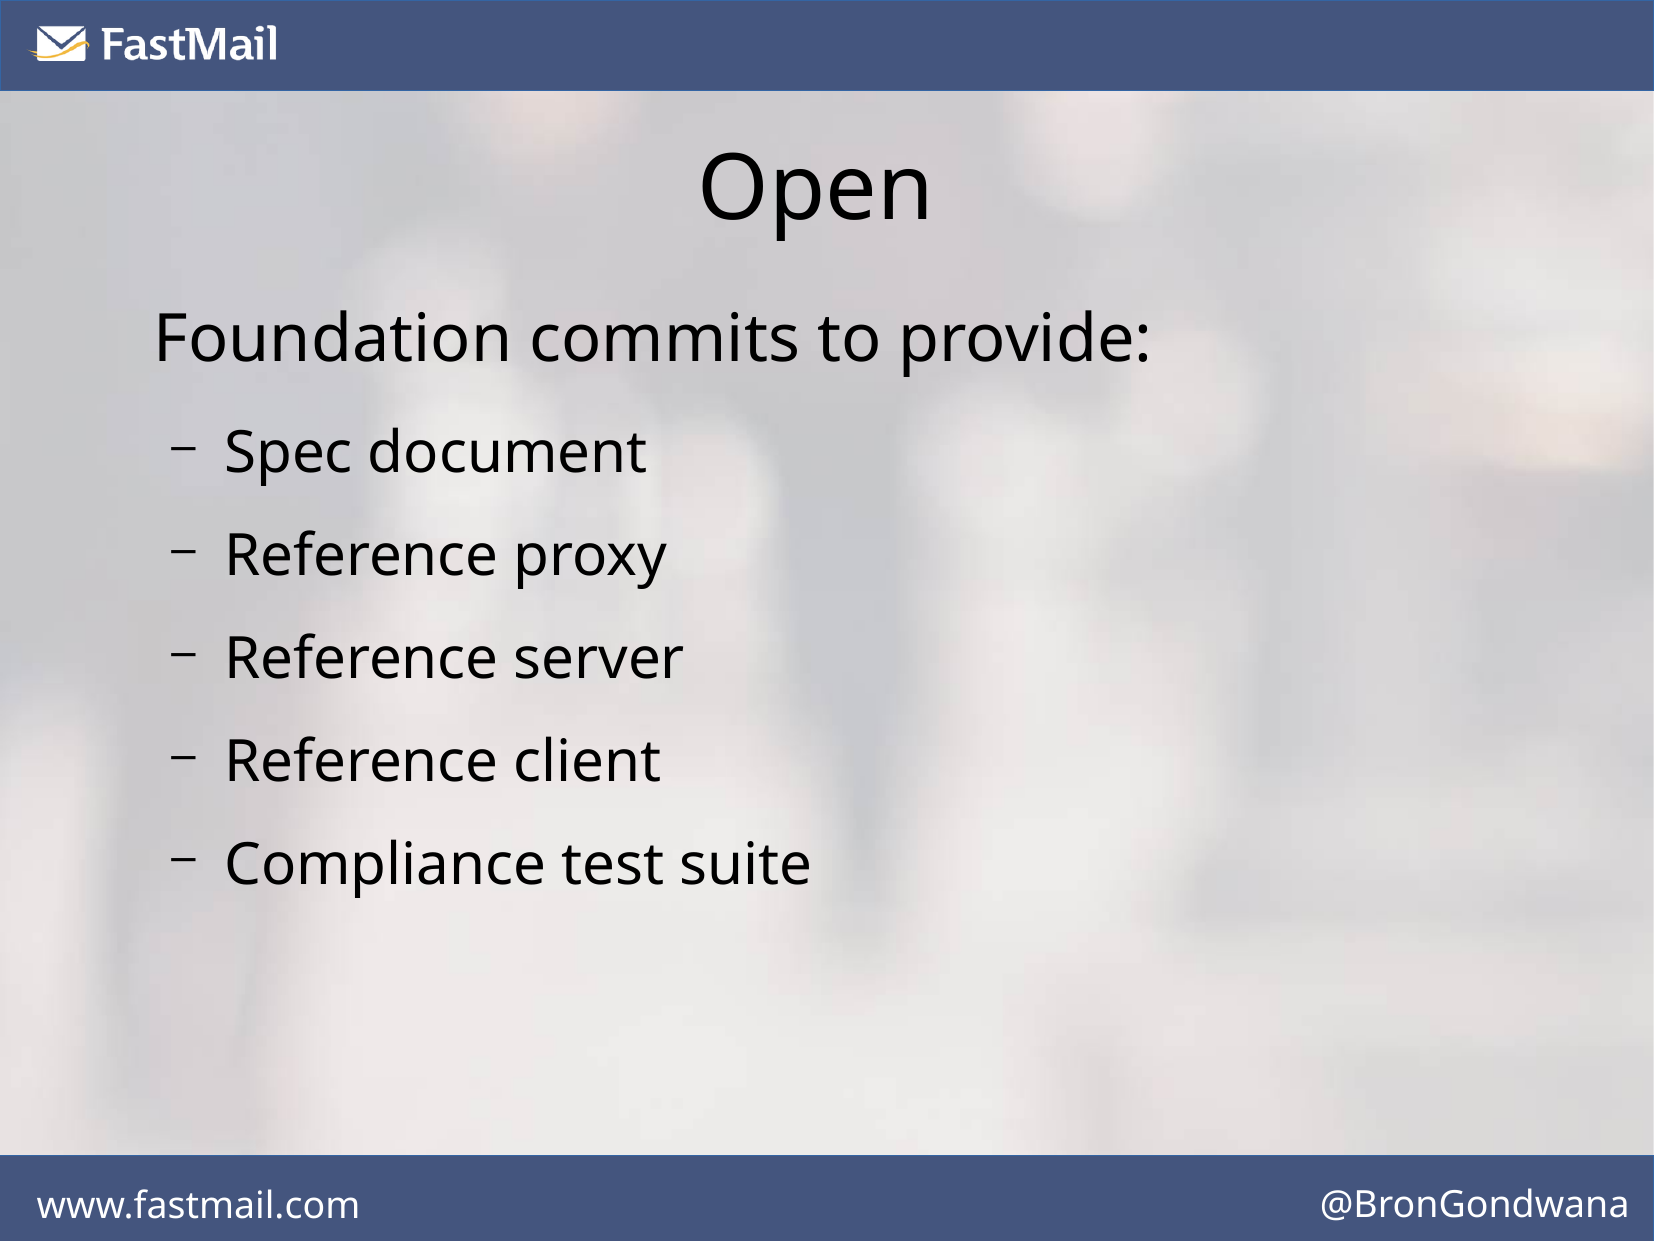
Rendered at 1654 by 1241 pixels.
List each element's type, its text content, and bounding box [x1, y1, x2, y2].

title Open [71, 101, 1561, 267]
picture [26, 8, 302, 78]
picture [0, 91, 1654, 1155]
list Foundation commits to provide: Spec document Reference proxy Reference server Reference client Compliance test suite [82, 290, 1571, 1010]
